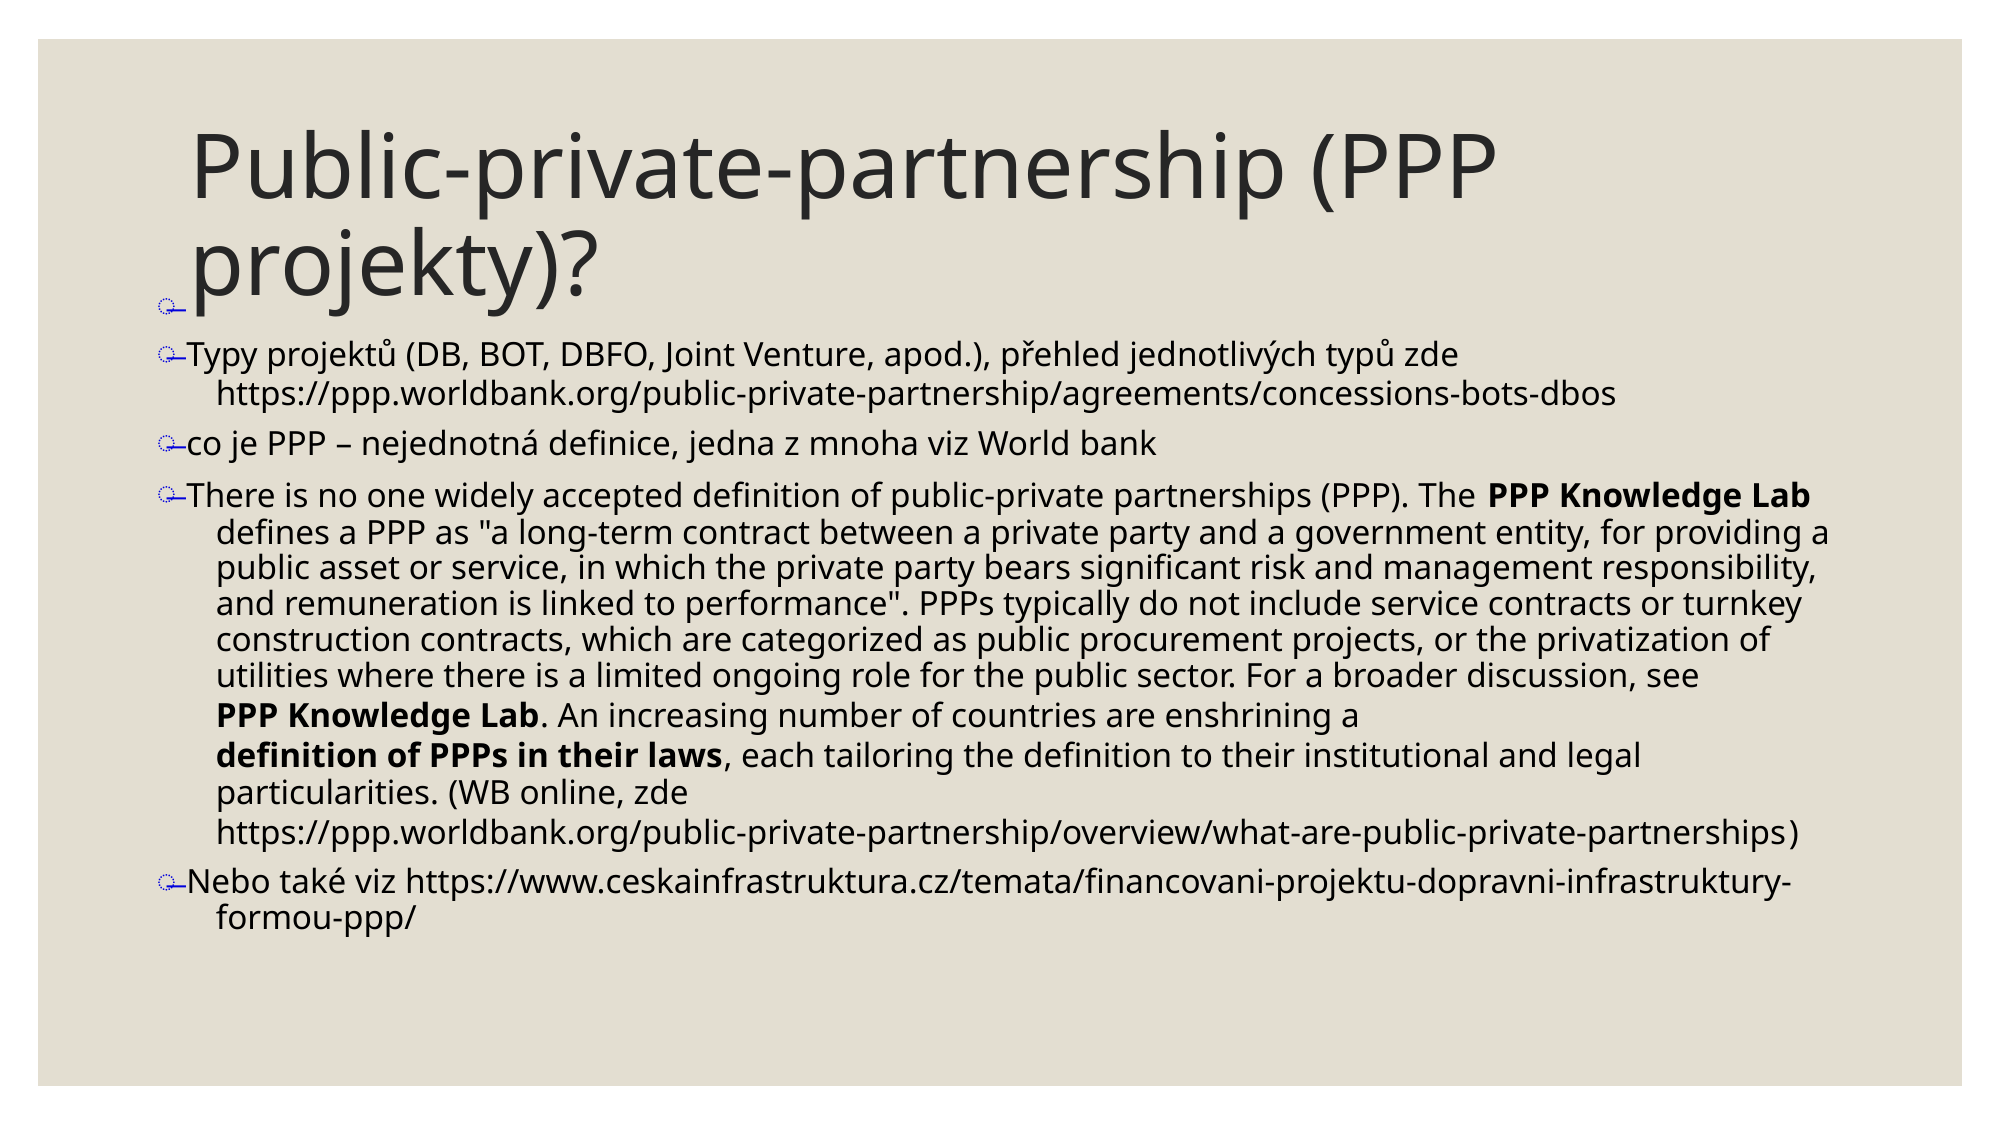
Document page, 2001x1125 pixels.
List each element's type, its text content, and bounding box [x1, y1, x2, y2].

list Typy projektů (DB, BOT, DBFO, Joint Venture, apod.), přehled jednotlivých typů zde https://ppp.worldbank.org/public-private-partnership/agreements/concessions-bots-dbos co je PPP – nejednotná definice, jedna z mnoha viz World bank There is no one widely accepted definition of public-private partnerships (PPP). The PPP Knowledge Lab defines a PPP as "a long-term contract between a private party and a government entity, for providing a public asset or service, in which the private party bears significant risk and management responsibility, and remuneration is linked to performance". PPPs typically do not include service contracts or turnkey construction contracts, which are categorized as public procurement projects, or the privatization of utilities where there is a limited ongoing role for the public sector. For a broader discussion, see PPP Knowledge Lab. An increasing number of countries are enshrining a definition of PPPs in their laws, each tailoring the definition to their institutional and legal particularities. (WB online, zde https://ppp.worldbank.org/public-private-partnership/overview/what-are-public-private-partnerships) Nebo také viz https://www.ceskainfrastruktura.cz/temata/financovani-projektu-dopravni-infrastruktury-formou-ppp/ [118, 277, 1883, 957]
title Public-private-partnership (PPP projekty)? [174, 105, 1825, 277]
